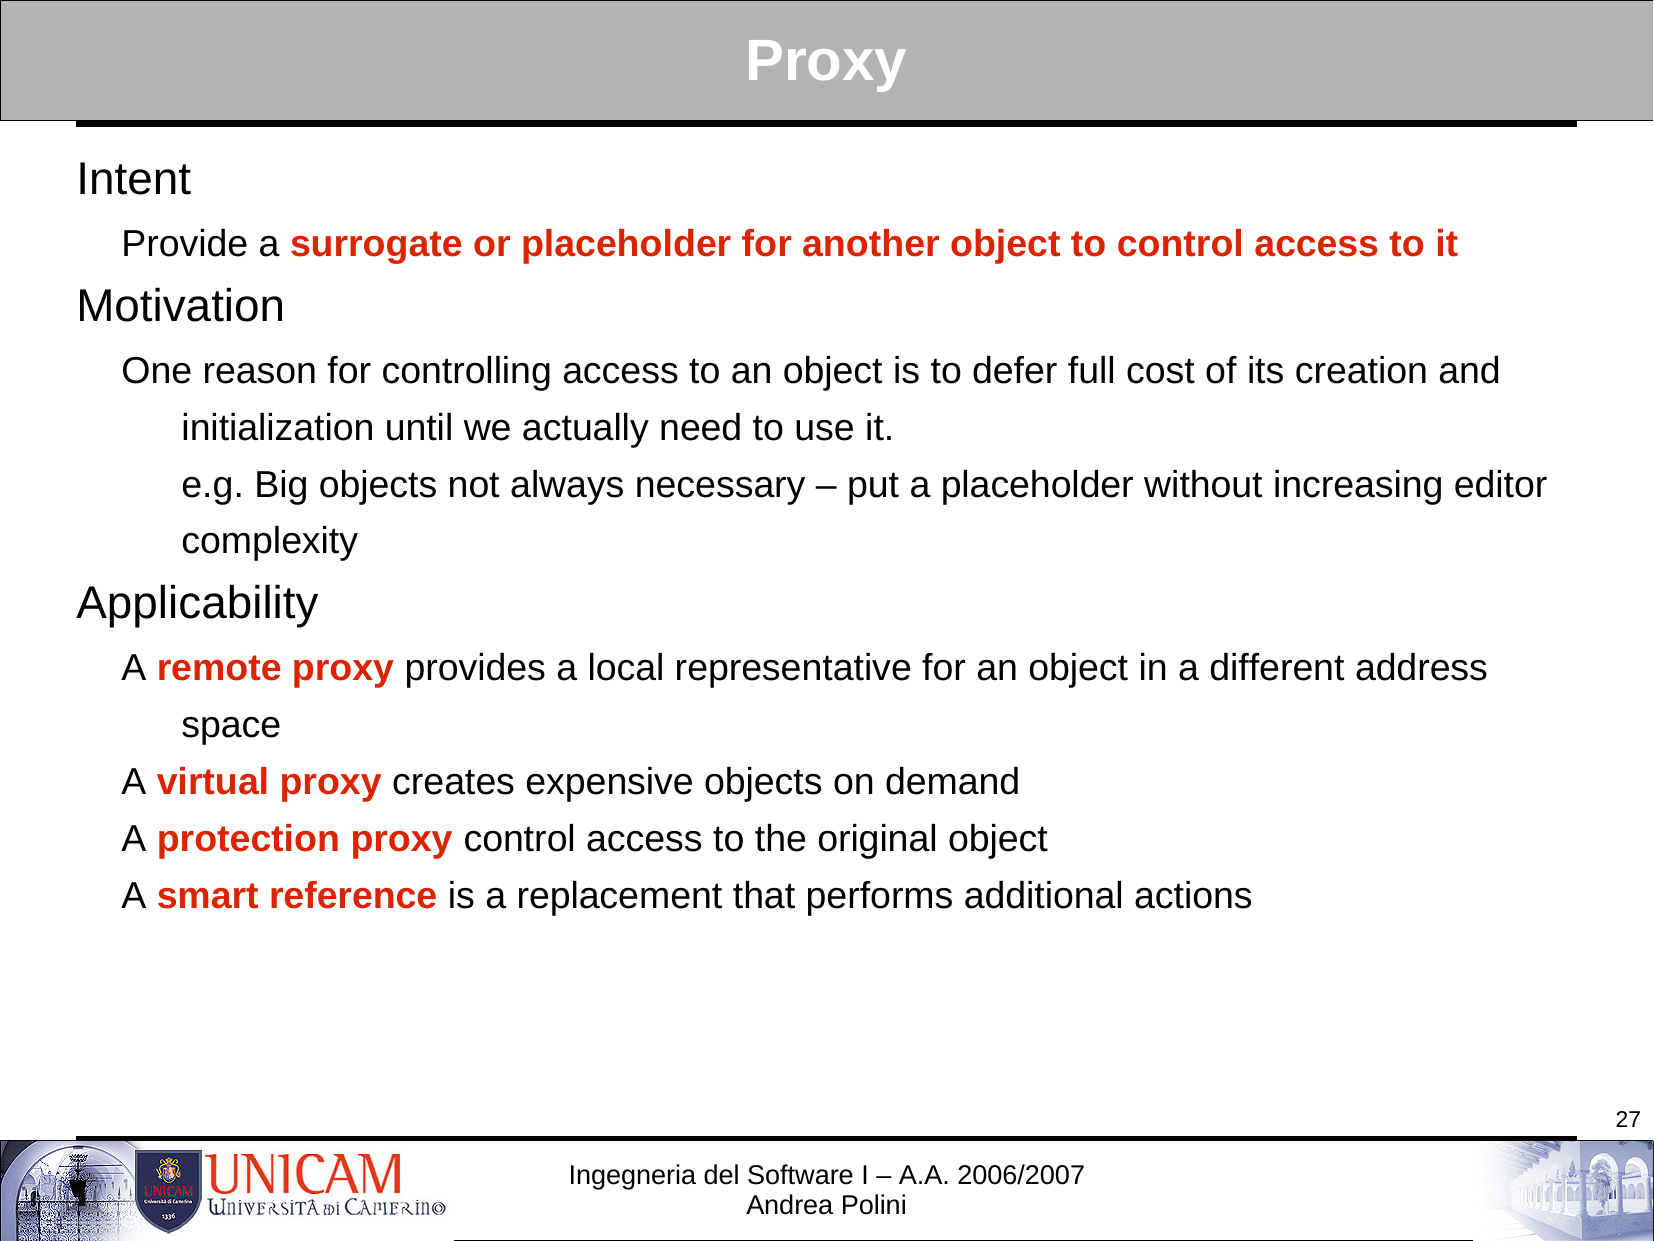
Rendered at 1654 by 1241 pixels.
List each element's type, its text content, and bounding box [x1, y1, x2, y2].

picture [0, 1141, 454, 1241]
title Proxy [0, 0, 1653, 121]
list Intent Provide a surrogate or placeholder for another object to control access to it Motivation One reason for controlling access to an object is to defer full cost of its creation and initialization until we actually need to use it. e.g. Big objects not always necessary – put a placeholder without increasing editor complexity Applicability A remote proxy provides a local representative for an object in a different address space A virtual proxy creates expensive objects on demand A protection proxy control access to the original object A smart reference is a replacement that performs additional actions [76, 152, 1577, 1125]
picture [1473, 1141, 1654, 1241]
